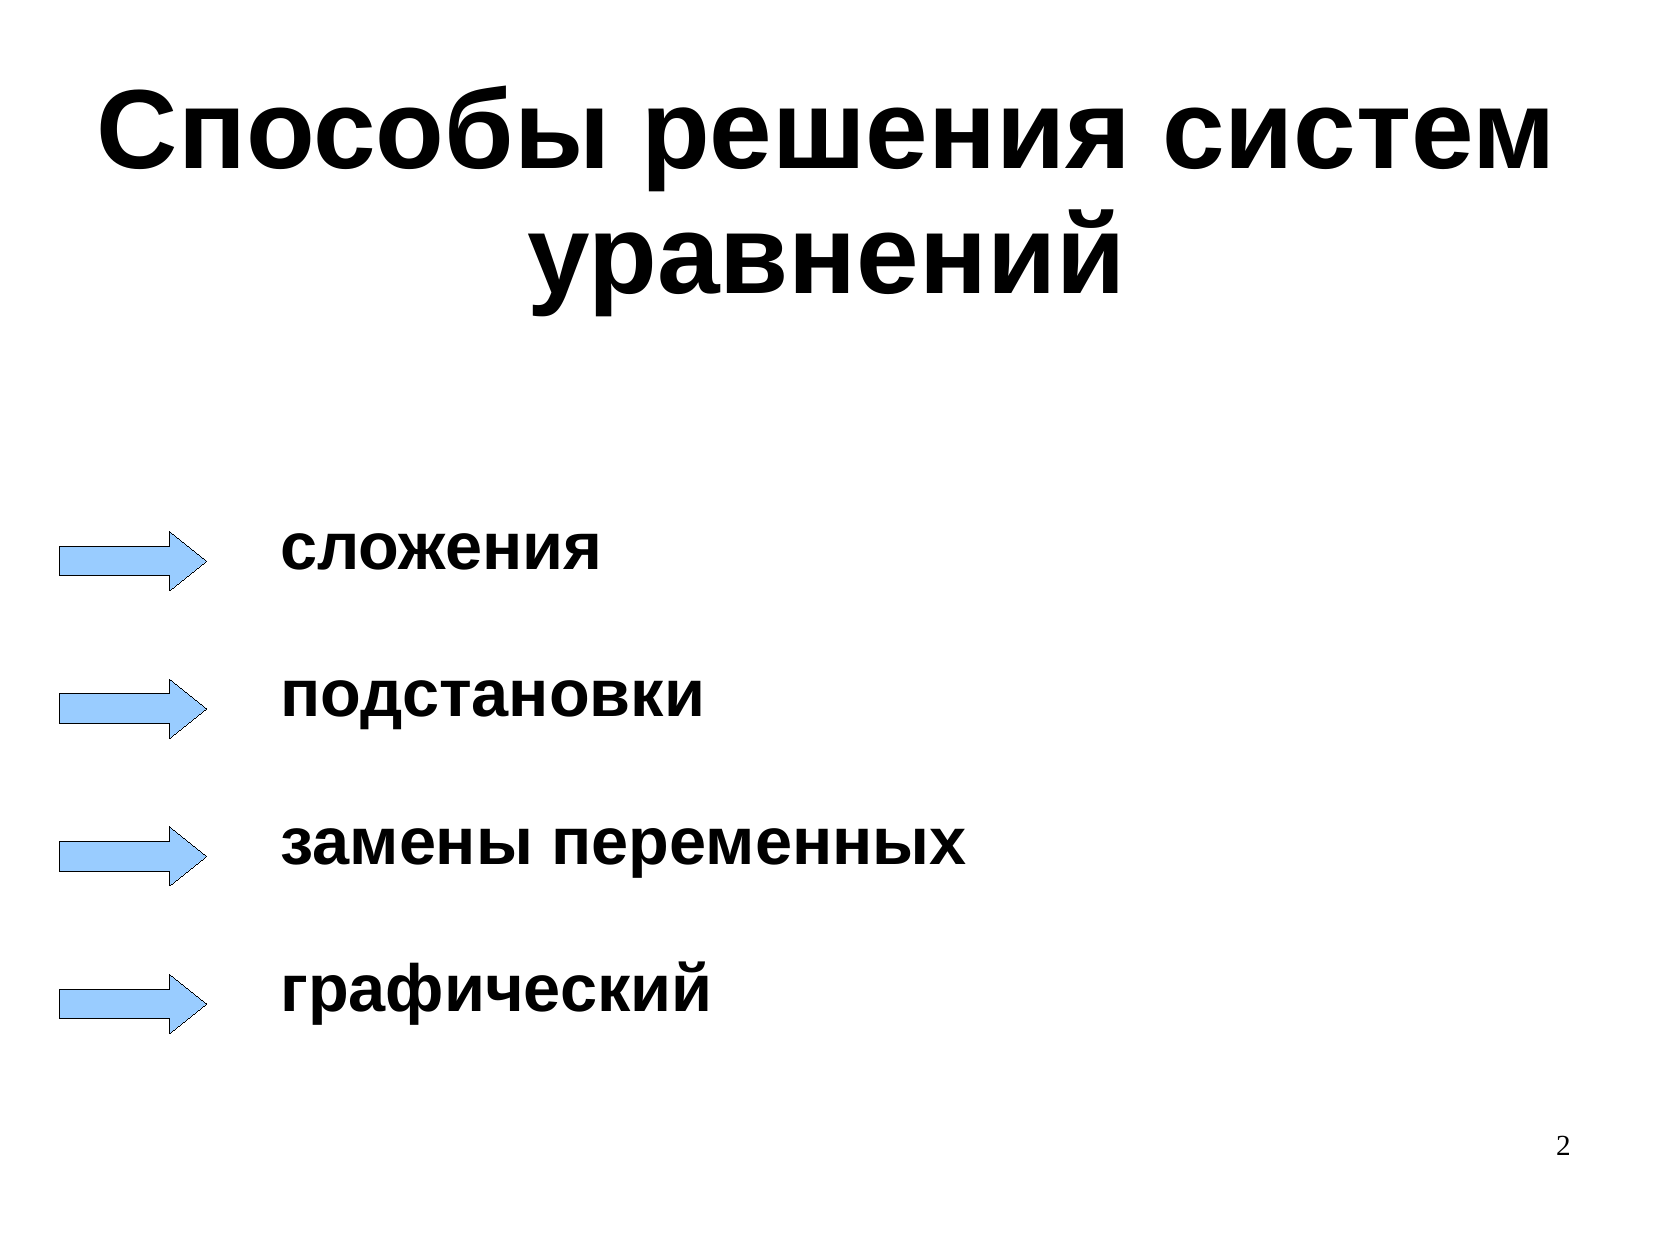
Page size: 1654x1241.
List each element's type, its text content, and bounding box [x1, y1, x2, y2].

text_box [59, 826, 207, 886]
text_box [59, 974, 207, 1034]
text_box подстановки [265, 648, 739, 739]
text_box Способы решения систем уравнений [29, 59, 1625, 325]
text_box графический [265, 943, 739, 1034]
text_box замены переменных [265, 796, 1123, 886]
text_box [59, 531, 207, 591]
text_box сложения [265, 501, 739, 592]
text_box [59, 679, 207, 739]
